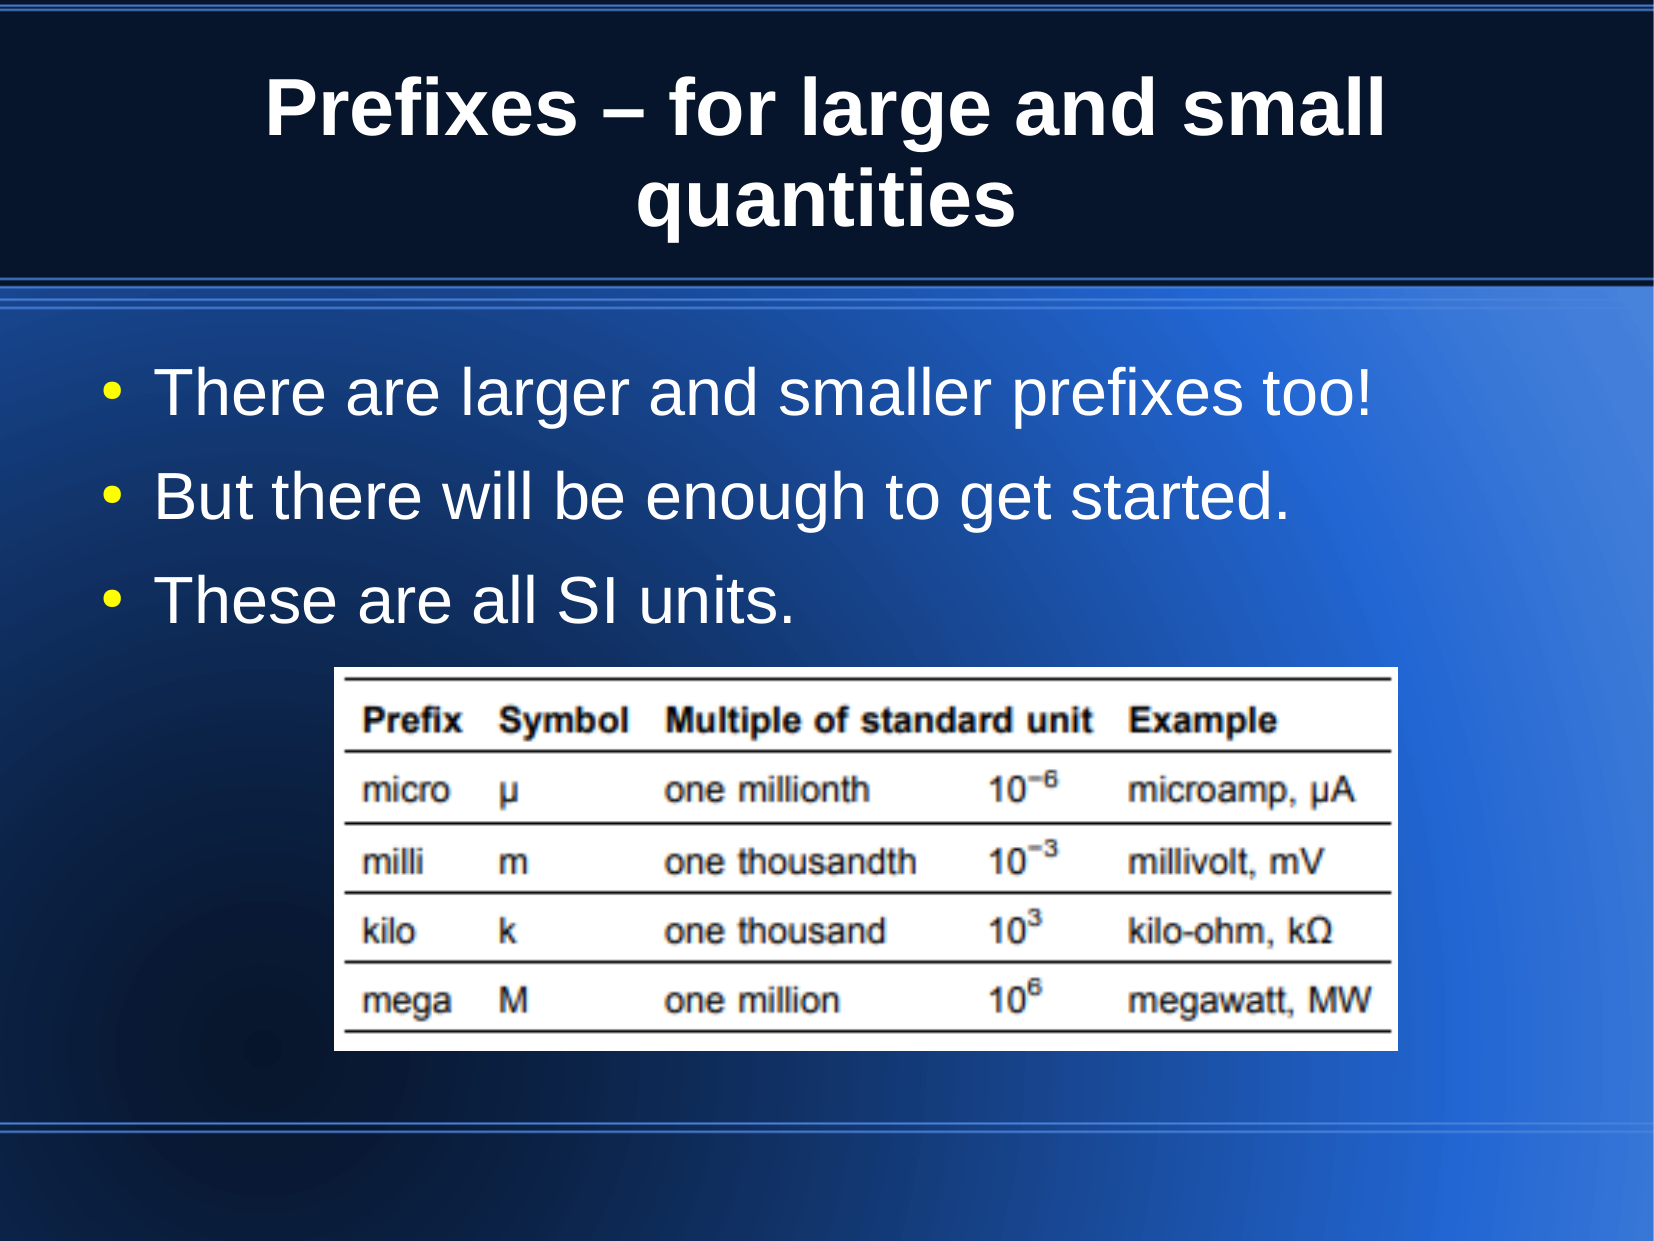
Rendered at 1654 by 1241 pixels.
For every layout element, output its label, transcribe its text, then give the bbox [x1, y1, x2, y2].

title Prefixes – for large and small quantities [82, 49, 1571, 257]
picture [0, 0, 1654, 1241]
list There are larger and smaller prefixes too! But there will be enough to get started. These are all SI units. [82, 355, 1571, 1058]
